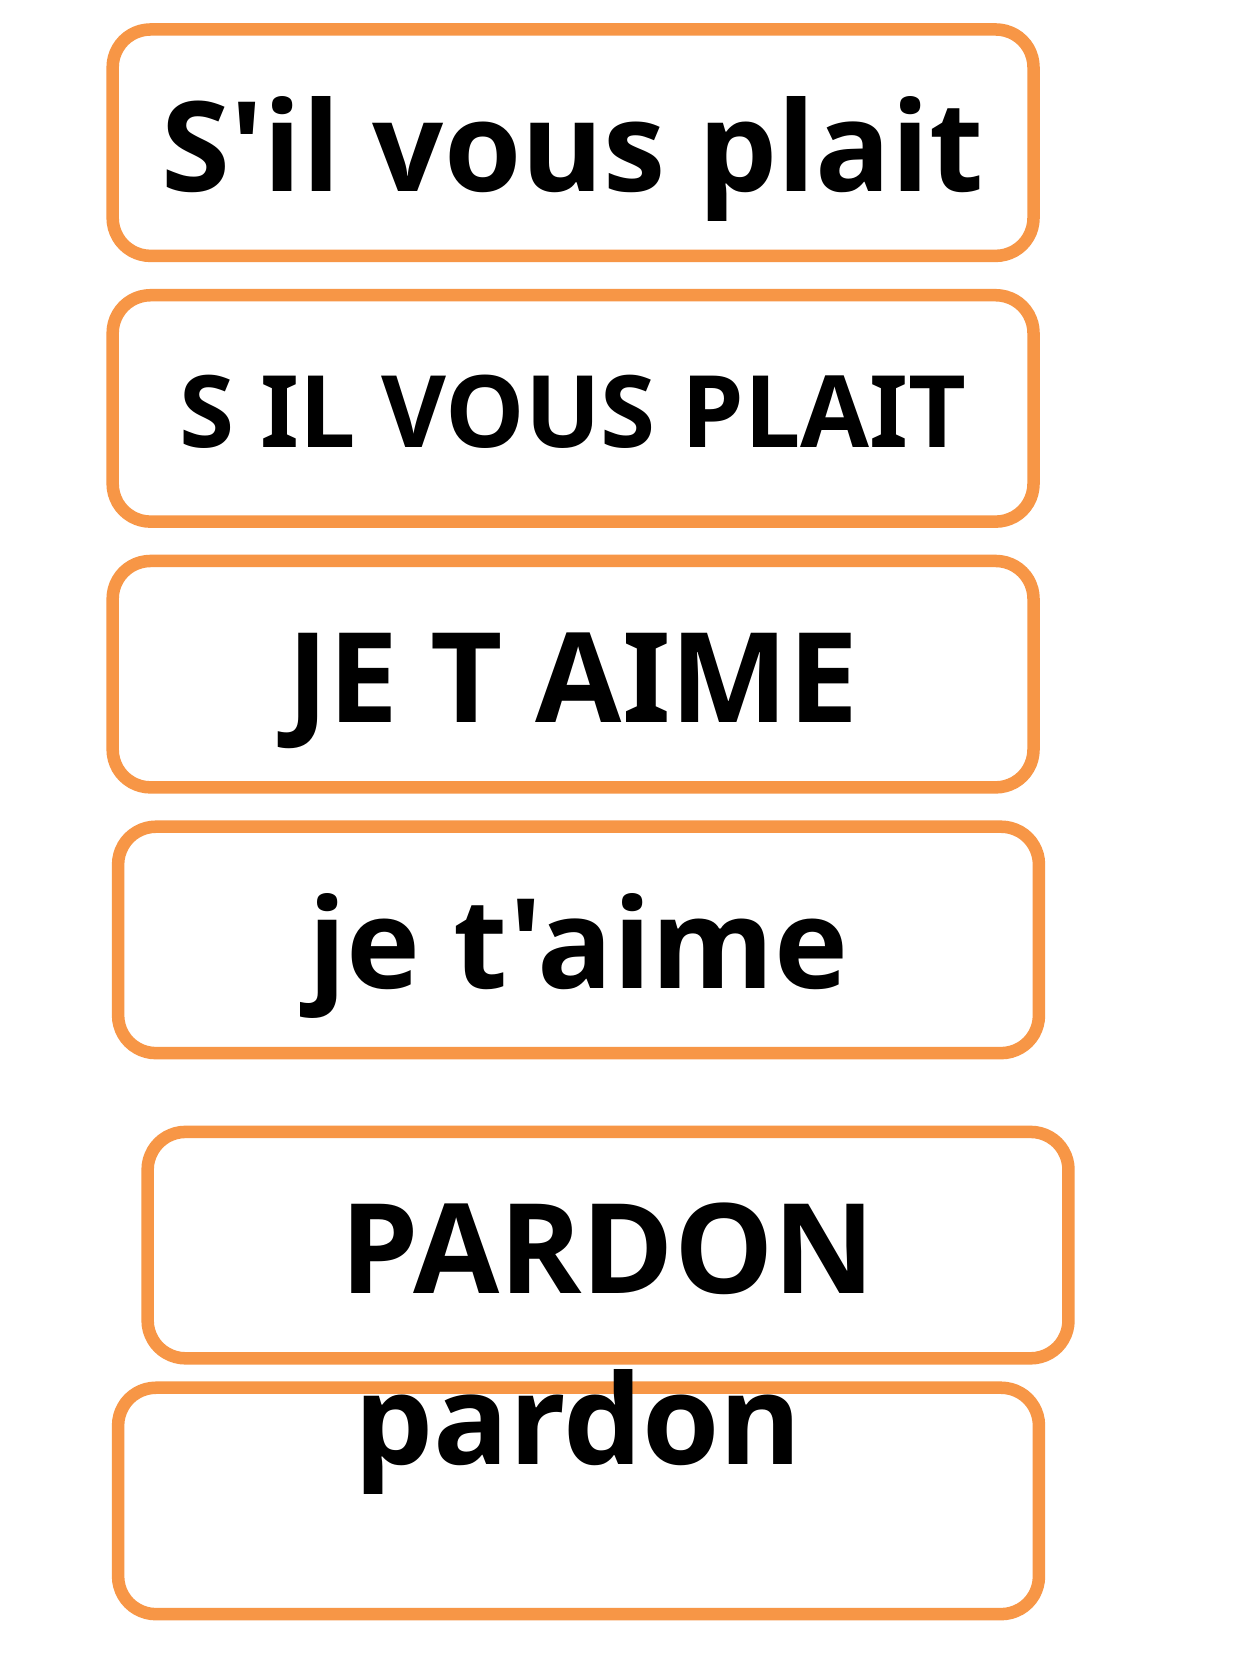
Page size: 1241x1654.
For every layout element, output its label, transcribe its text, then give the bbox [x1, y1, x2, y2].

text_box [124, 29, 1022, 40]
text_box [130, 826, 1028, 837]
text_box [118, 1402, 126, 1600]
text_box je t'aime [126, 837, 1031, 1043]
text_box [130, 1604, 1027, 1615]
text_box [1060, 1145, 1069, 1345]
text_box [159, 1348, 1057, 1359]
text_box [124, 511, 1022, 522]
text_box [1025, 43, 1034, 242]
text_box [123, 560, 1023, 572]
text_box JE T AIME [121, 572, 1025, 777]
text_box [1025, 309, 1034, 508]
text_box [1031, 1402, 1039, 1600]
text_box [130, 1387, 614, 1398]
text_box S'il vous plait [121, 40, 1025, 245]
text_box [118, 841, 126, 1039]
text_box [130, 1043, 1027, 1054]
text_box [1031, 841, 1039, 1039]
text_box [112, 309, 121, 508]
text_box S IL VOUS PLAIT [121, 306, 1025, 511]
text_box [124, 777, 1022, 788]
text_box PARDON [156, 1142, 1060, 1348]
text_box [124, 295, 1023, 306]
text_box [159, 1131, 1057, 1142]
text_box [1025, 574, 1034, 774]
text_box [147, 1146, 156, 1345]
text_box [632, 1387, 1027, 1398]
text_box [112, 575, 121, 774]
text_box pardon [126, 1398, 1031, 1604]
text_box [112, 43, 121, 242]
text_box [123, 245, 1023, 256]
